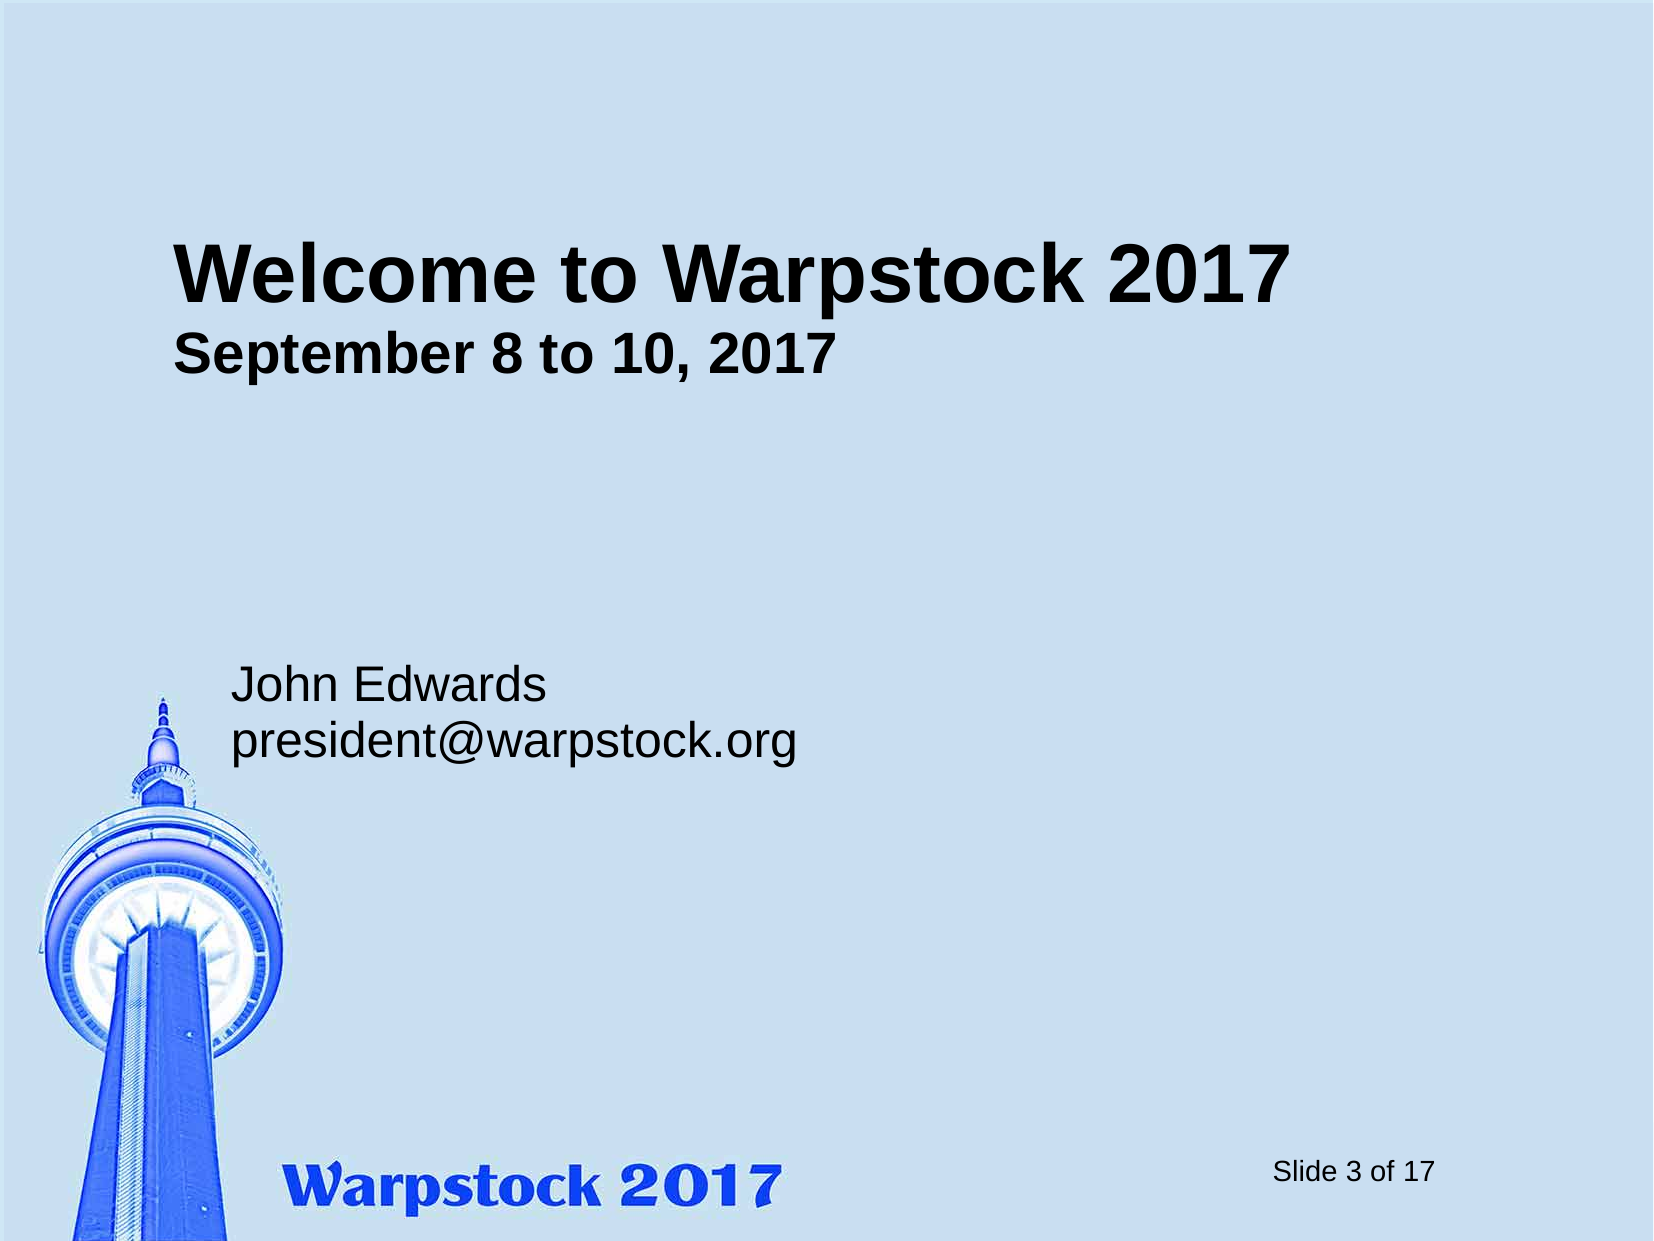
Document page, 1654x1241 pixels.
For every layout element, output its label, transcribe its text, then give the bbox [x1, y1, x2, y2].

picture [4, 3, 1654, 1241]
title Welcome to Warpstock 2017 September 8 to 10, 2017 [173, 213, 1420, 400]
subtitle John Edwards president@warpstock.org [230, 656, 1477, 768]
